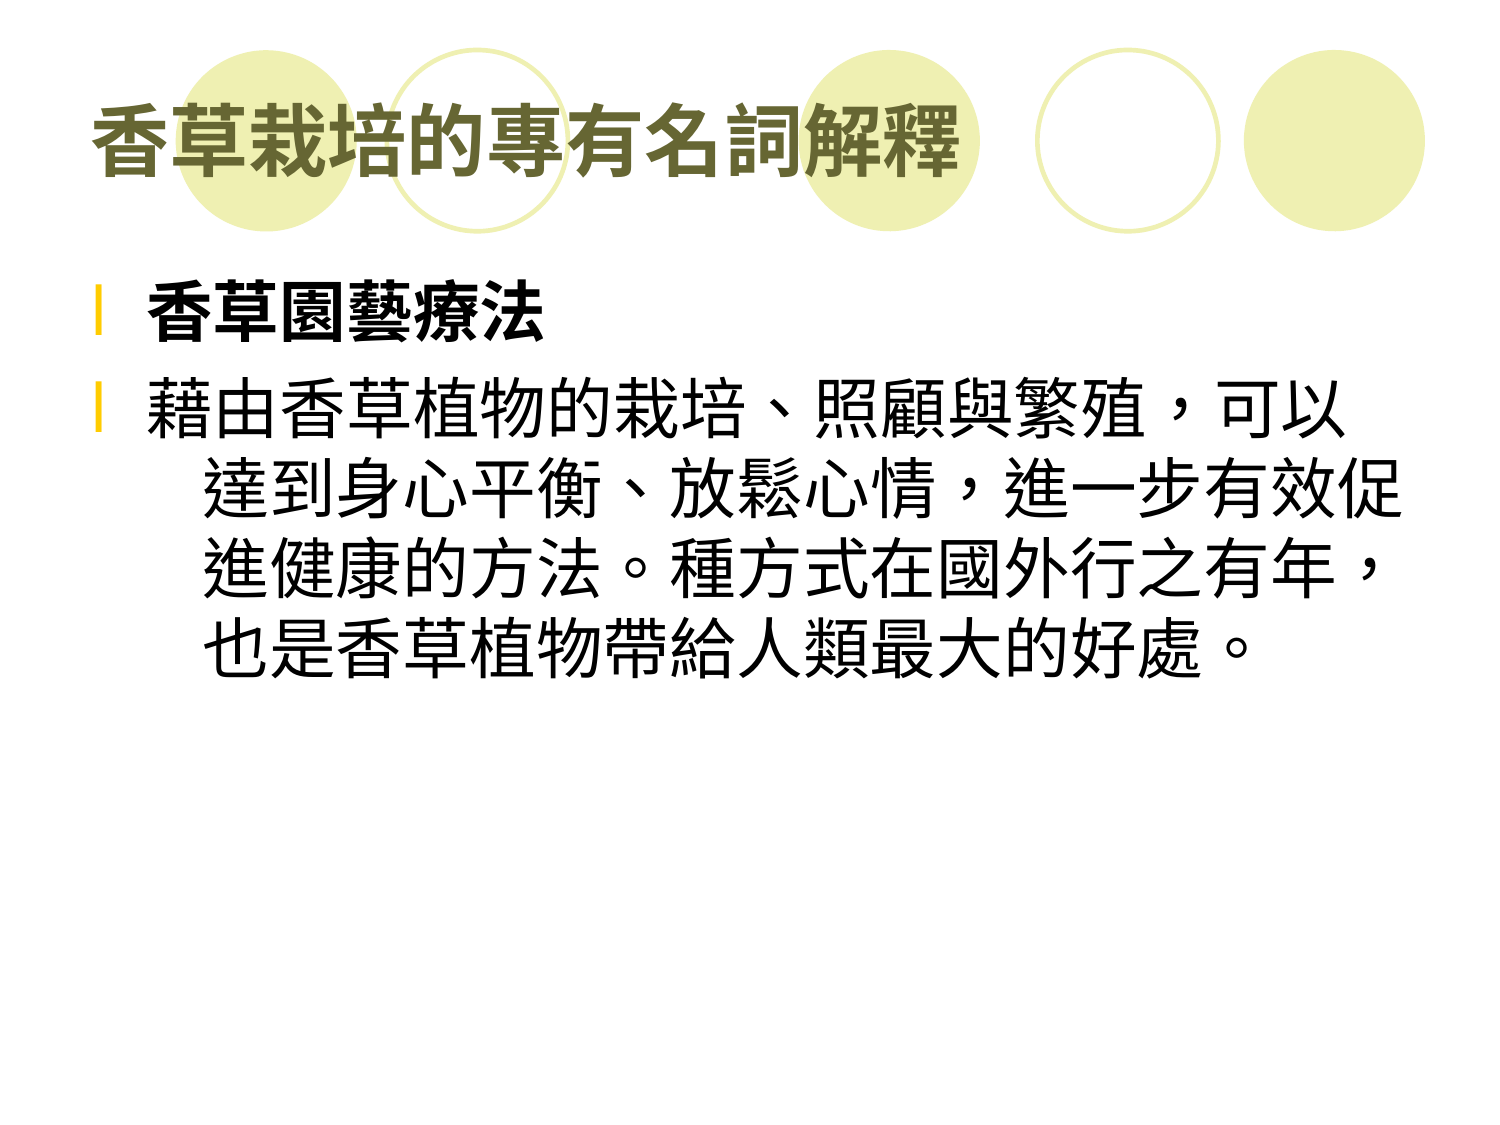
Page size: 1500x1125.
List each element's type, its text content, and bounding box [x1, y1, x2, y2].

title 香草栽培的專有名詞解釋 [75, 45, 1426, 233]
list 香草園藝療法 藉由香草植物的栽培、照顧與繁殖，可以達到身心平衡、放鬆心情，進一步有效促進健康的方法。種方式在國外行之有年，也是香草植物帶給人類最大的好處。 [75, 262, 1426, 1006]
